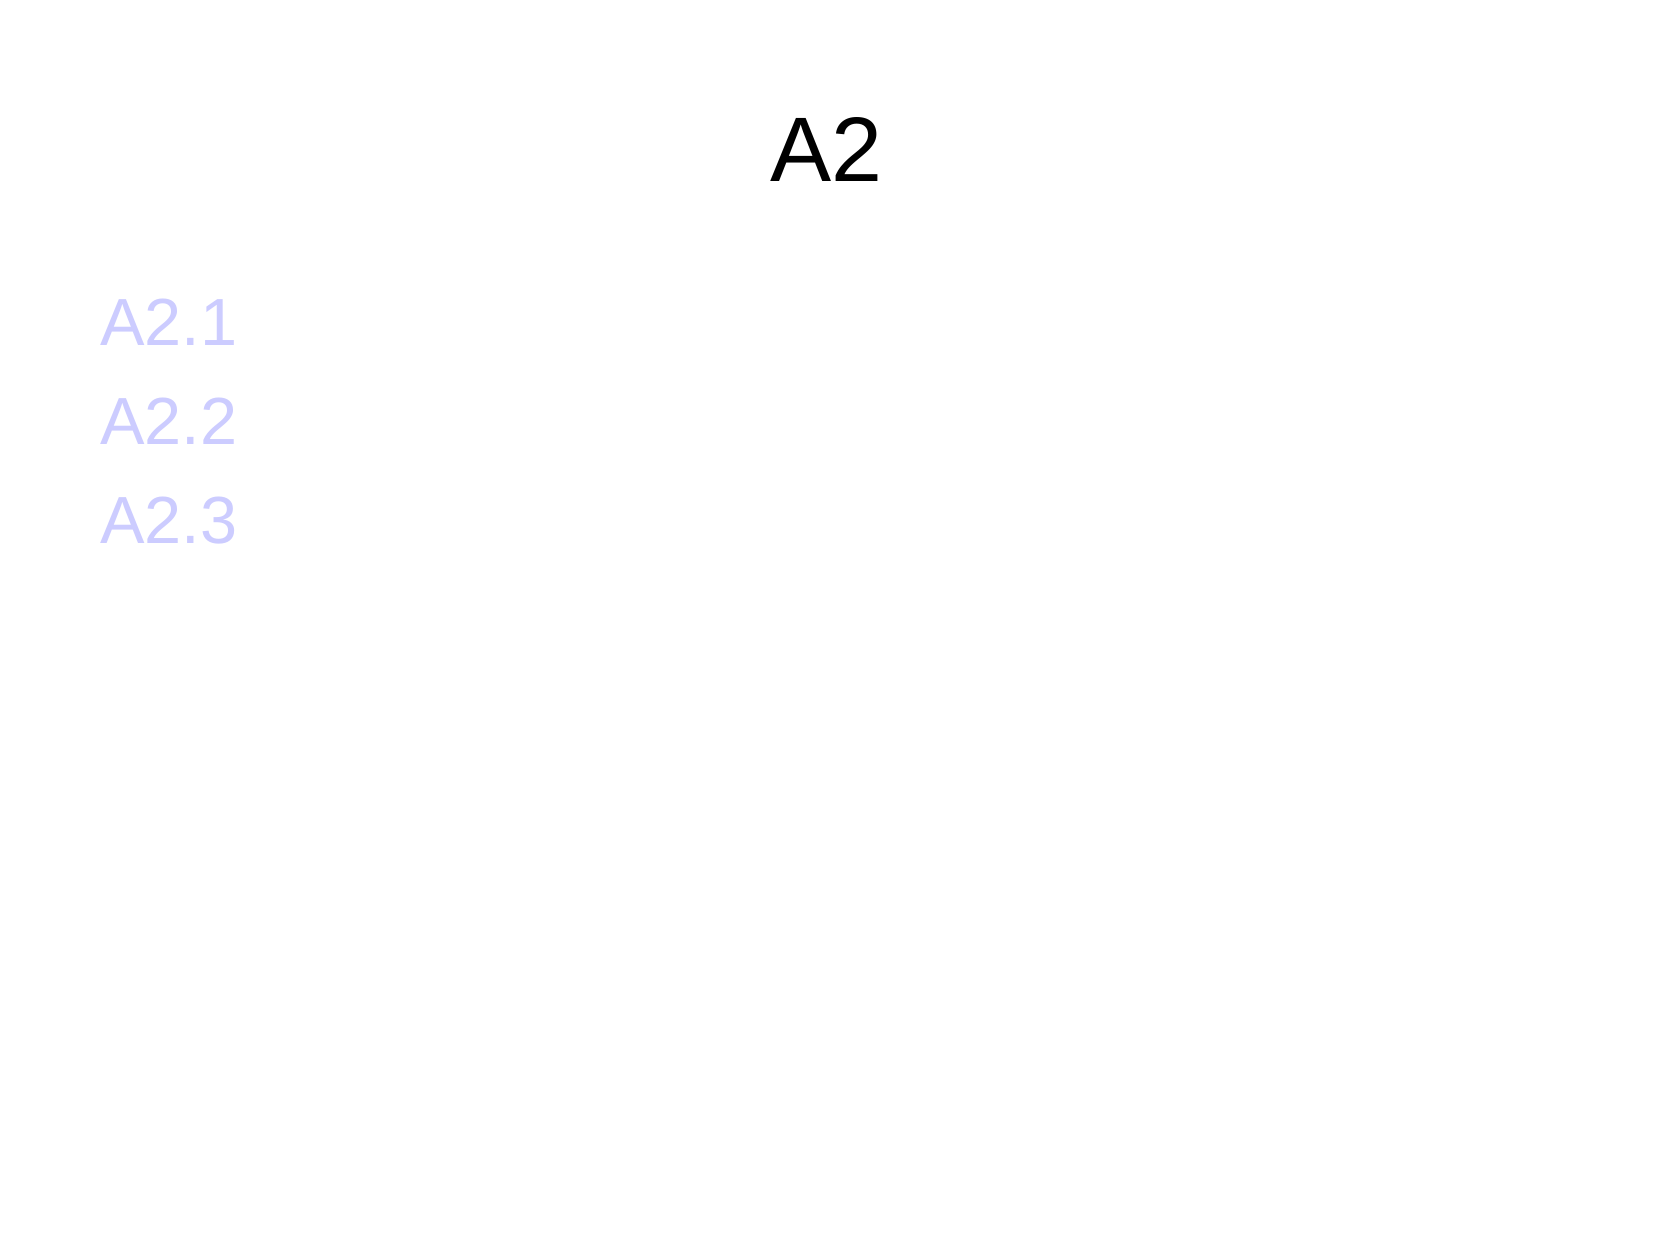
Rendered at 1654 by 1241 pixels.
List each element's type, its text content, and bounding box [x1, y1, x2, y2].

list A2.1 A2.2 A2.3 [82, 290, 1571, 1094]
title A2 [82, 56, 1571, 250]
